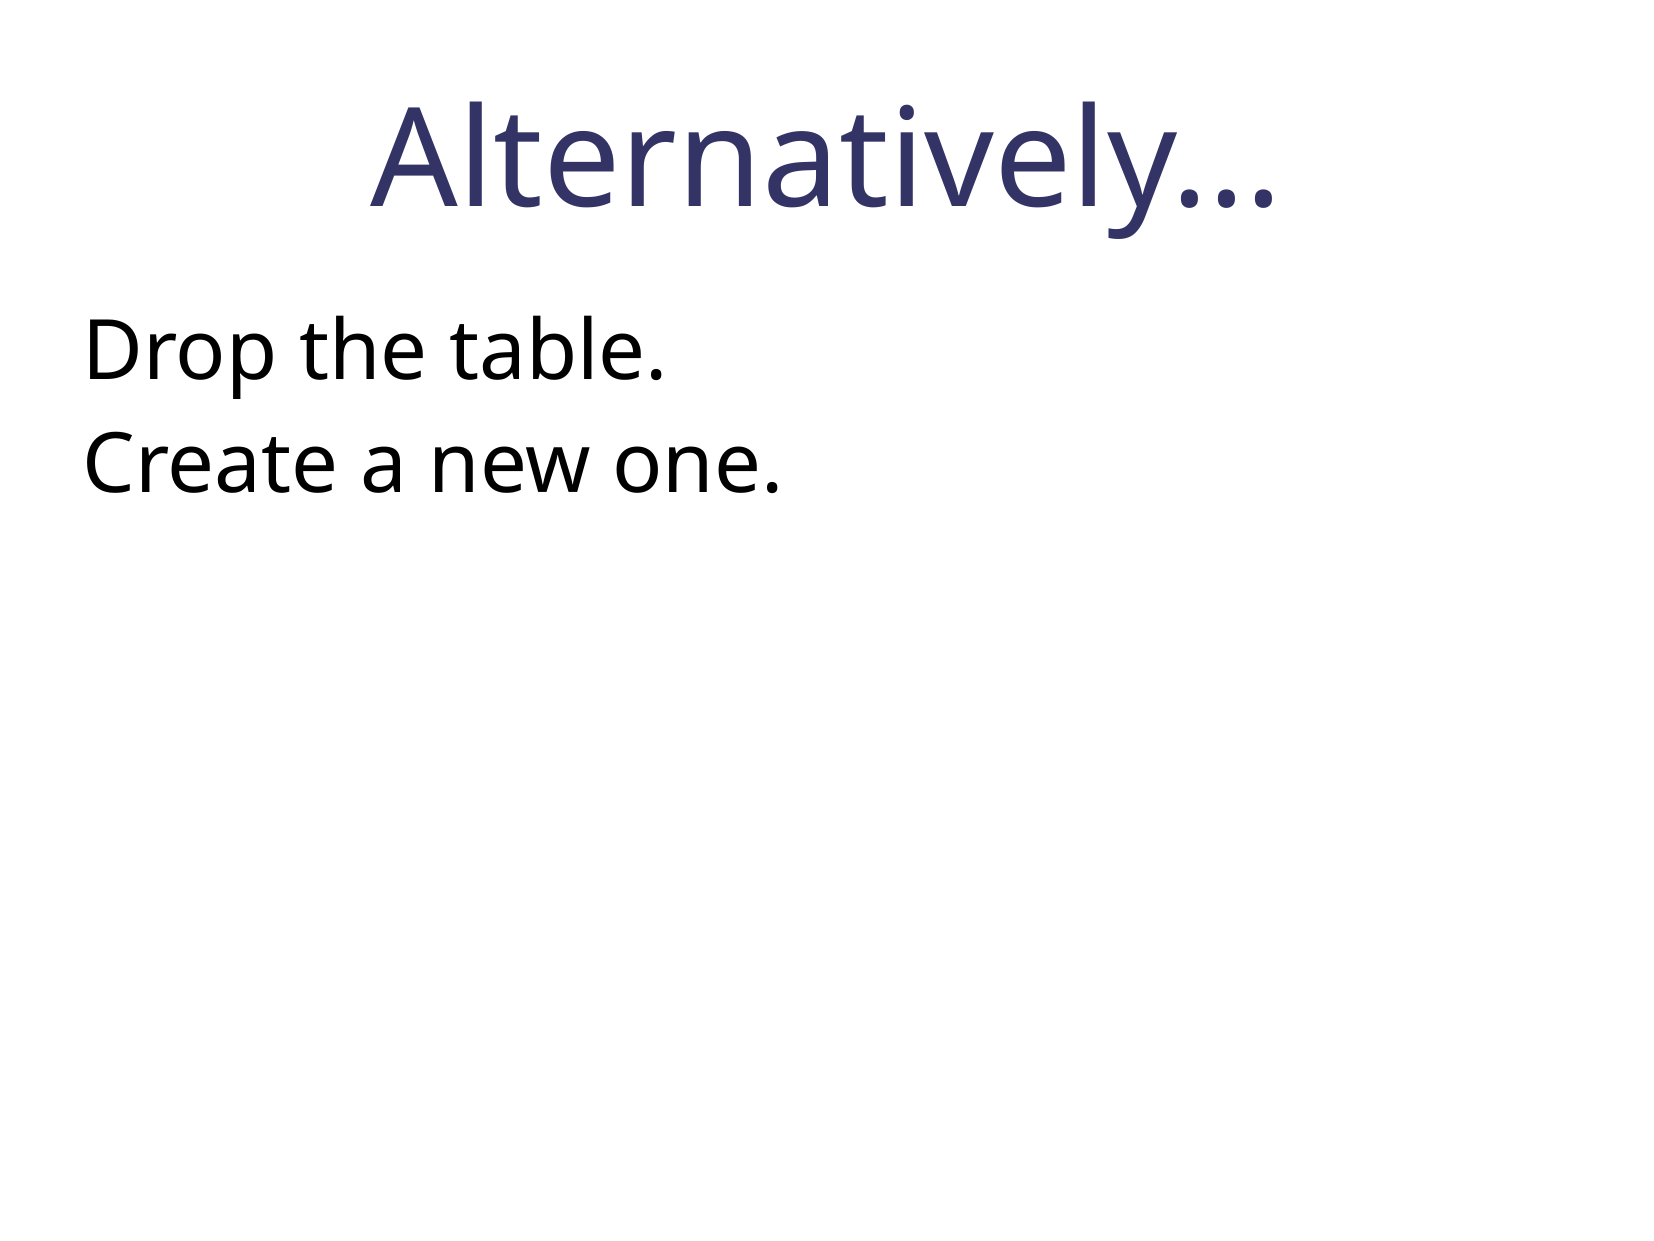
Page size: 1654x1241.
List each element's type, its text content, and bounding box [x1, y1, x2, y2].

title Alternatively... [82, 49, 1571, 257]
subtitle Drop the table. Create a new one. [82, 290, 1571, 1109]
